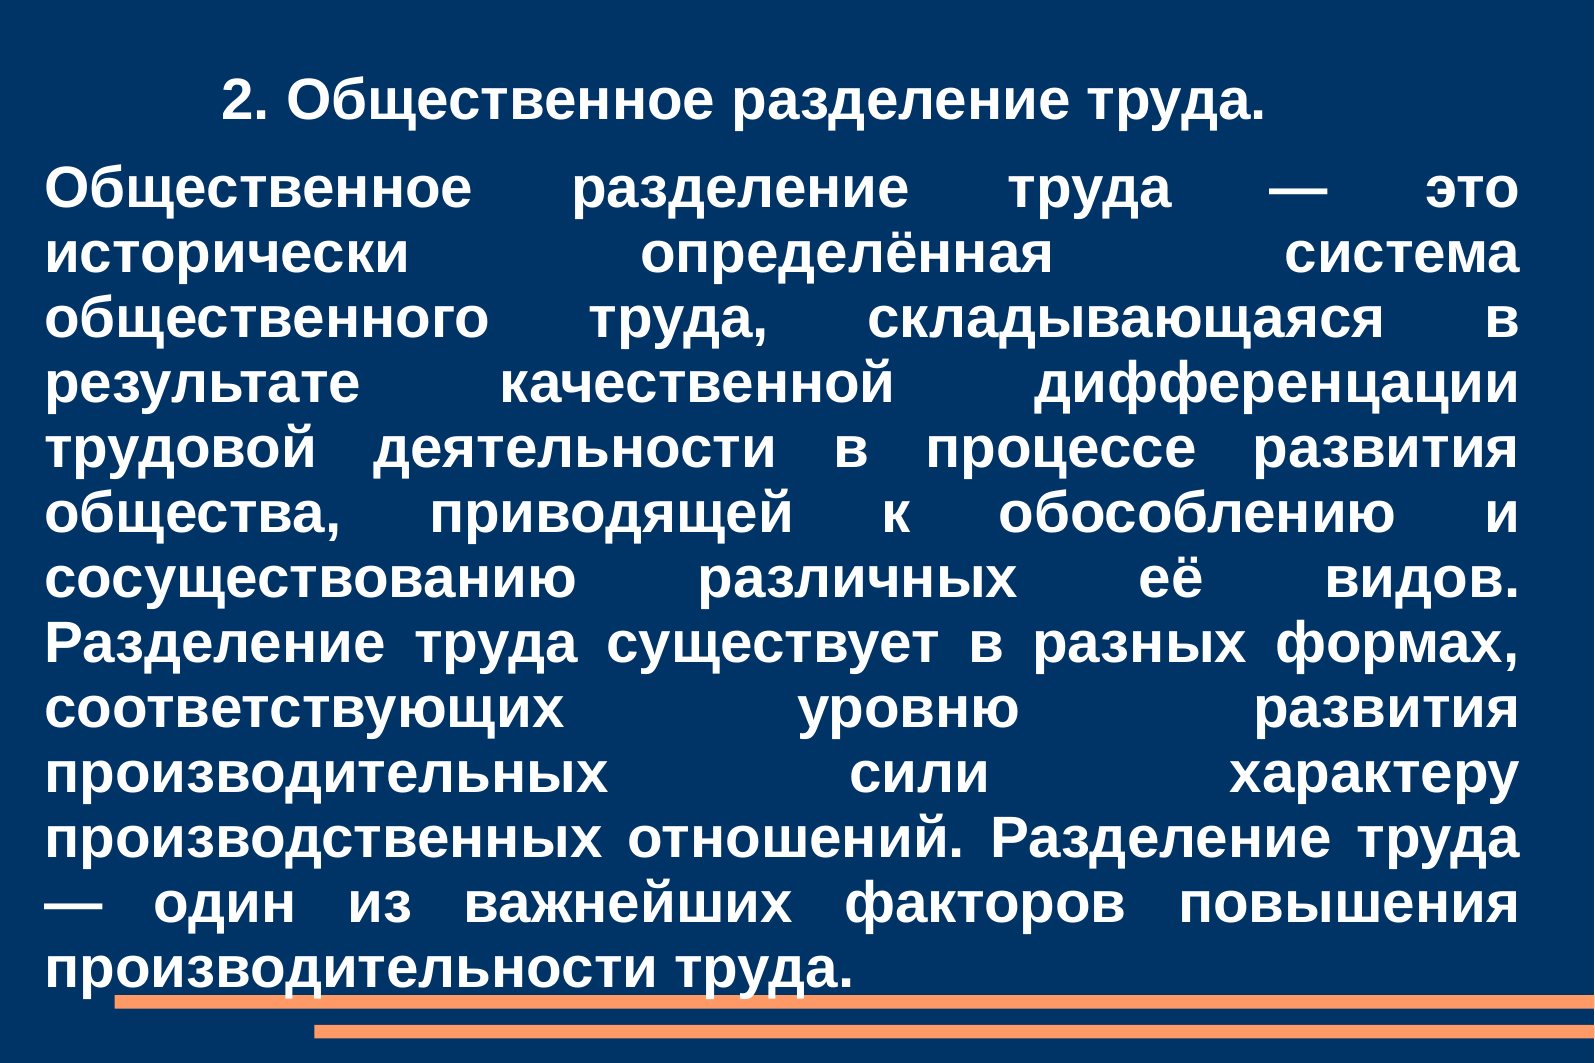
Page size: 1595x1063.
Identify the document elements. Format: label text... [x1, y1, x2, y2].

text_box Общественное разделение труда — это исторически определённая система общественного труда, складывающаяся в результате качественной дифференцации трудовой деятельности в процессе развития общества, приводящей к обособлению и сосуществованию различных её видов. Разделение труда существует в разных формах, соответствующих уровню развития производительных сили характеру производственных отношений. Разделение труда — один из важнейших факторов повышения производительности труда. [29, 147, 1536, 1027]
text_box 2. Общественное разделение труда. [206, 59, 1458, 147]
